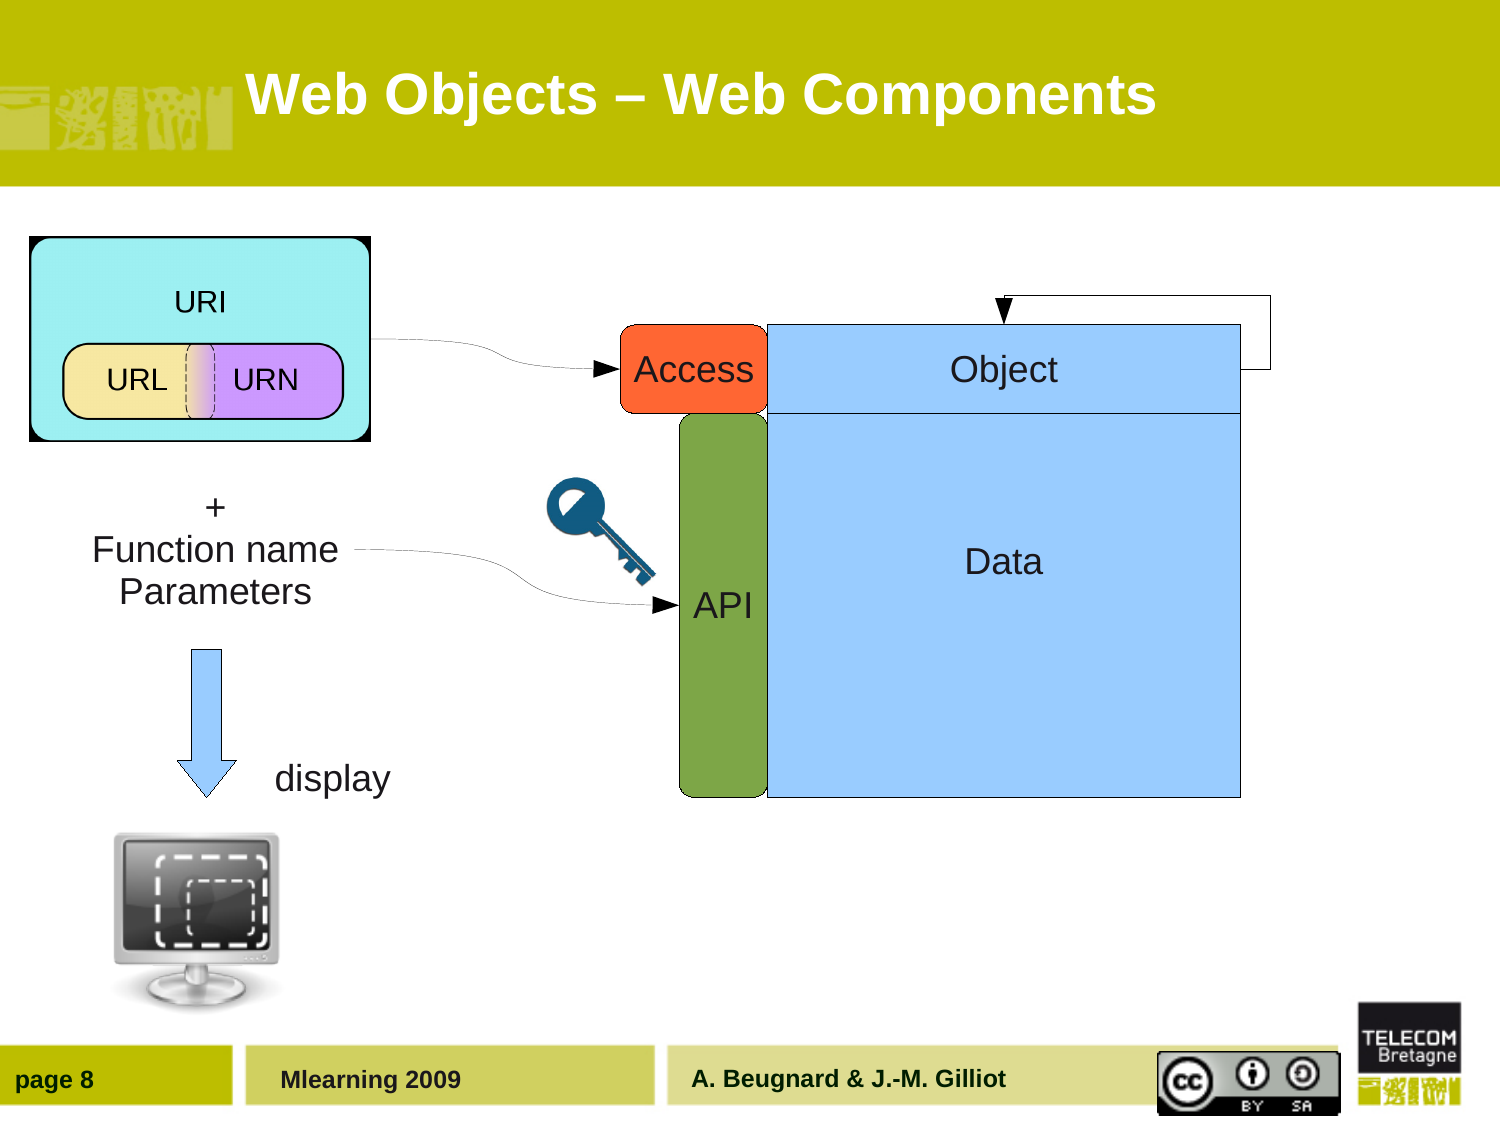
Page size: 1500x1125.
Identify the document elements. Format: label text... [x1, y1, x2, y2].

picture [0, 0, 1500, 1125]
text_box Object [767, 324, 1241, 414]
title Web Objects – Web Components [245, 23, 1459, 166]
text_box API [679, 413, 768, 798]
text_box [177, 649, 237, 798]
text_box Access [620, 324, 768, 414]
text_box Data [767, 414, 1241, 798]
text_box + Function name Parameters [77, 479, 355, 621]
text_box display [259, 750, 406, 807]
